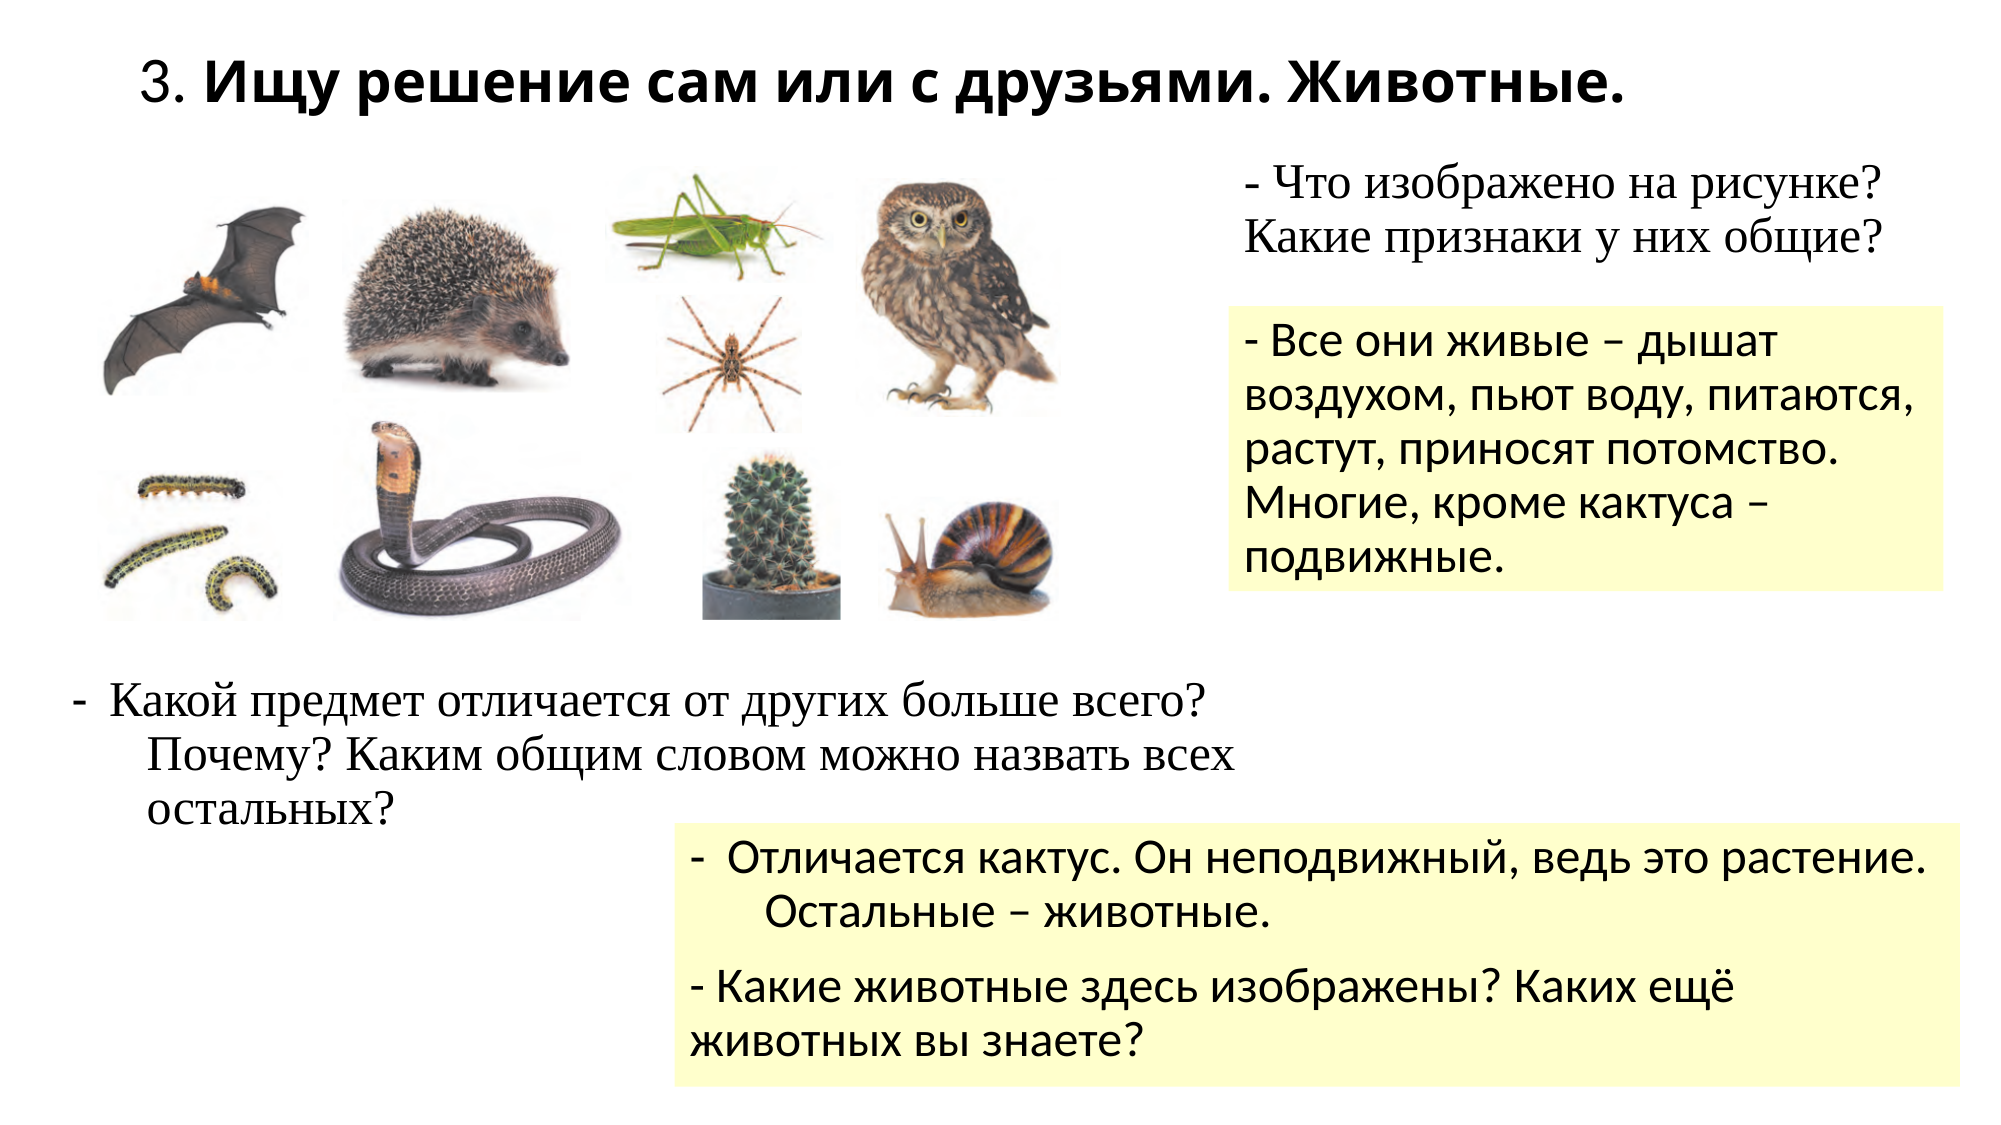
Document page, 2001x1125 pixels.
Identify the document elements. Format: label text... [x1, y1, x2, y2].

text_box - Все они живые – дышат воздухом, пьют воду, питаются, растут, приносят потомство. Многие, кроме кактуса – подвижные. [1228, 306, 1944, 592]
list - Что изображено на рисунке? Какие признаки у них общие? [1228, 147, 1929, 297]
text_box Отличается кактус. Он неподвижный, ведь это растение. Остальные – животные. - Какие животные здесь изображены? Каких ещё животных вы знаете? [674, 823, 1960, 1087]
title 3. Ищу решение сам или с друзьями. Животные. [123, 38, 1849, 125]
picture [56, 161, 1075, 630]
text_box Какой предмет отличается от других больше всего? Почему? Каким общим словом можно назвать всех остальных? [56, 666, 1343, 858]
